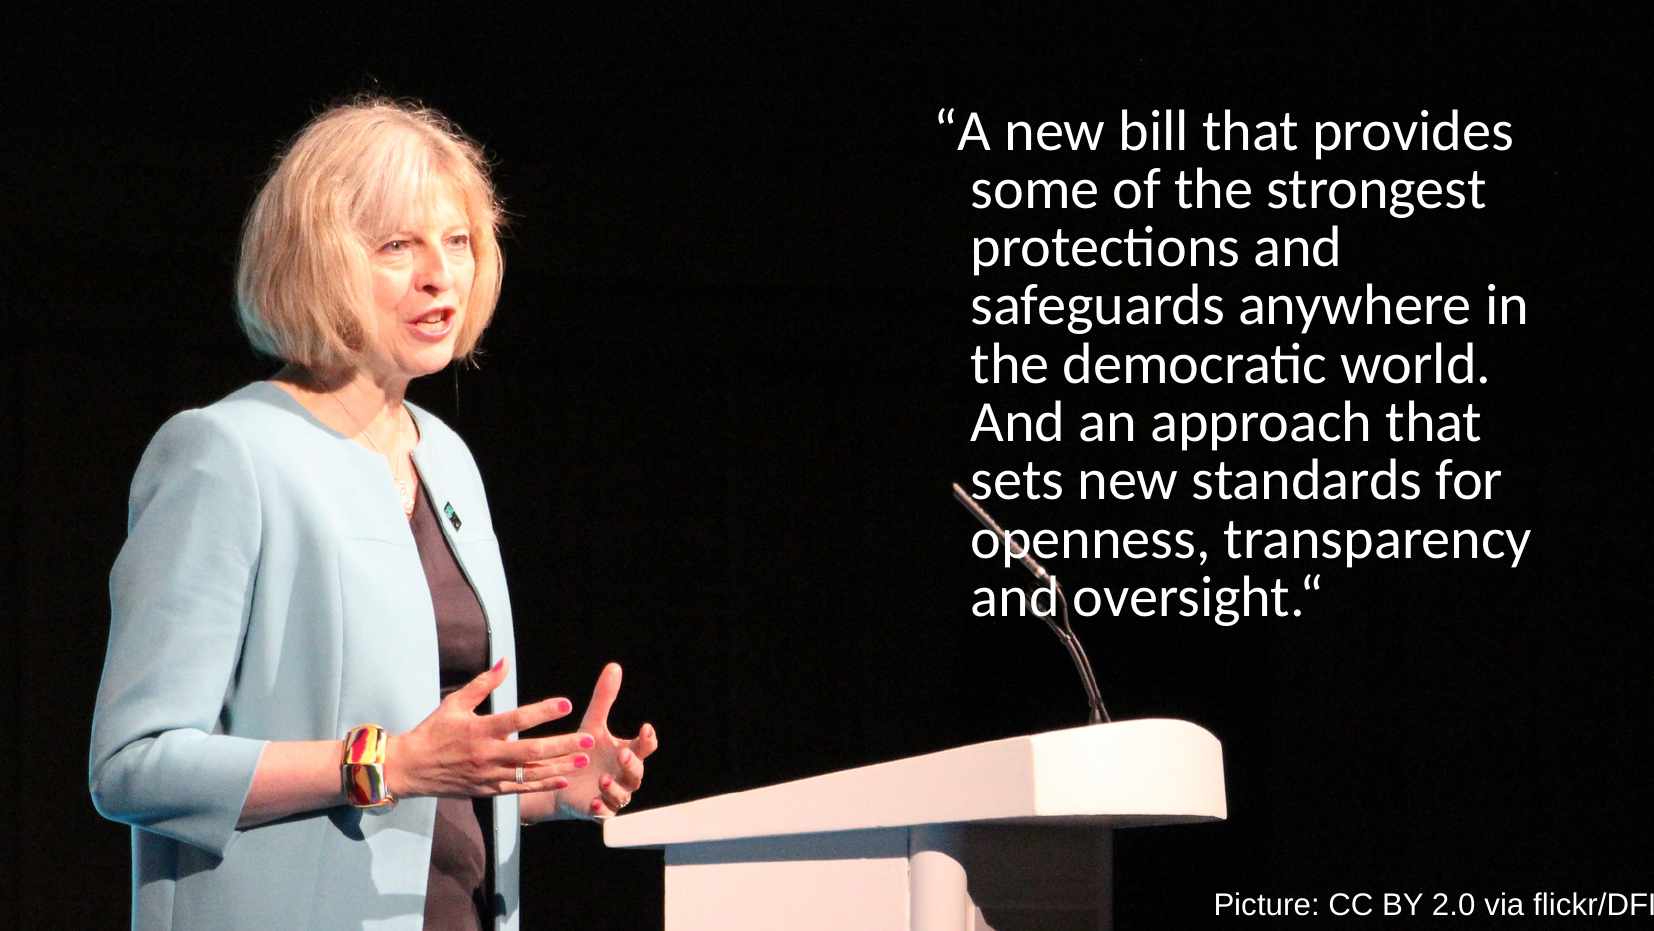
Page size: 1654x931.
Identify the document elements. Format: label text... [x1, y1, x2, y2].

picture [0, 0, 1654, 931]
list “A new bill that provides some of the strongest protections and safeguards anywhere in the democratic world. And an approach that sets new standards for openness, transparency and oversight.“ [933, 106, 1571, 646]
text_box Picture: CC BY 2.0 via flickr/DFID [1198, 879, 1654, 931]
